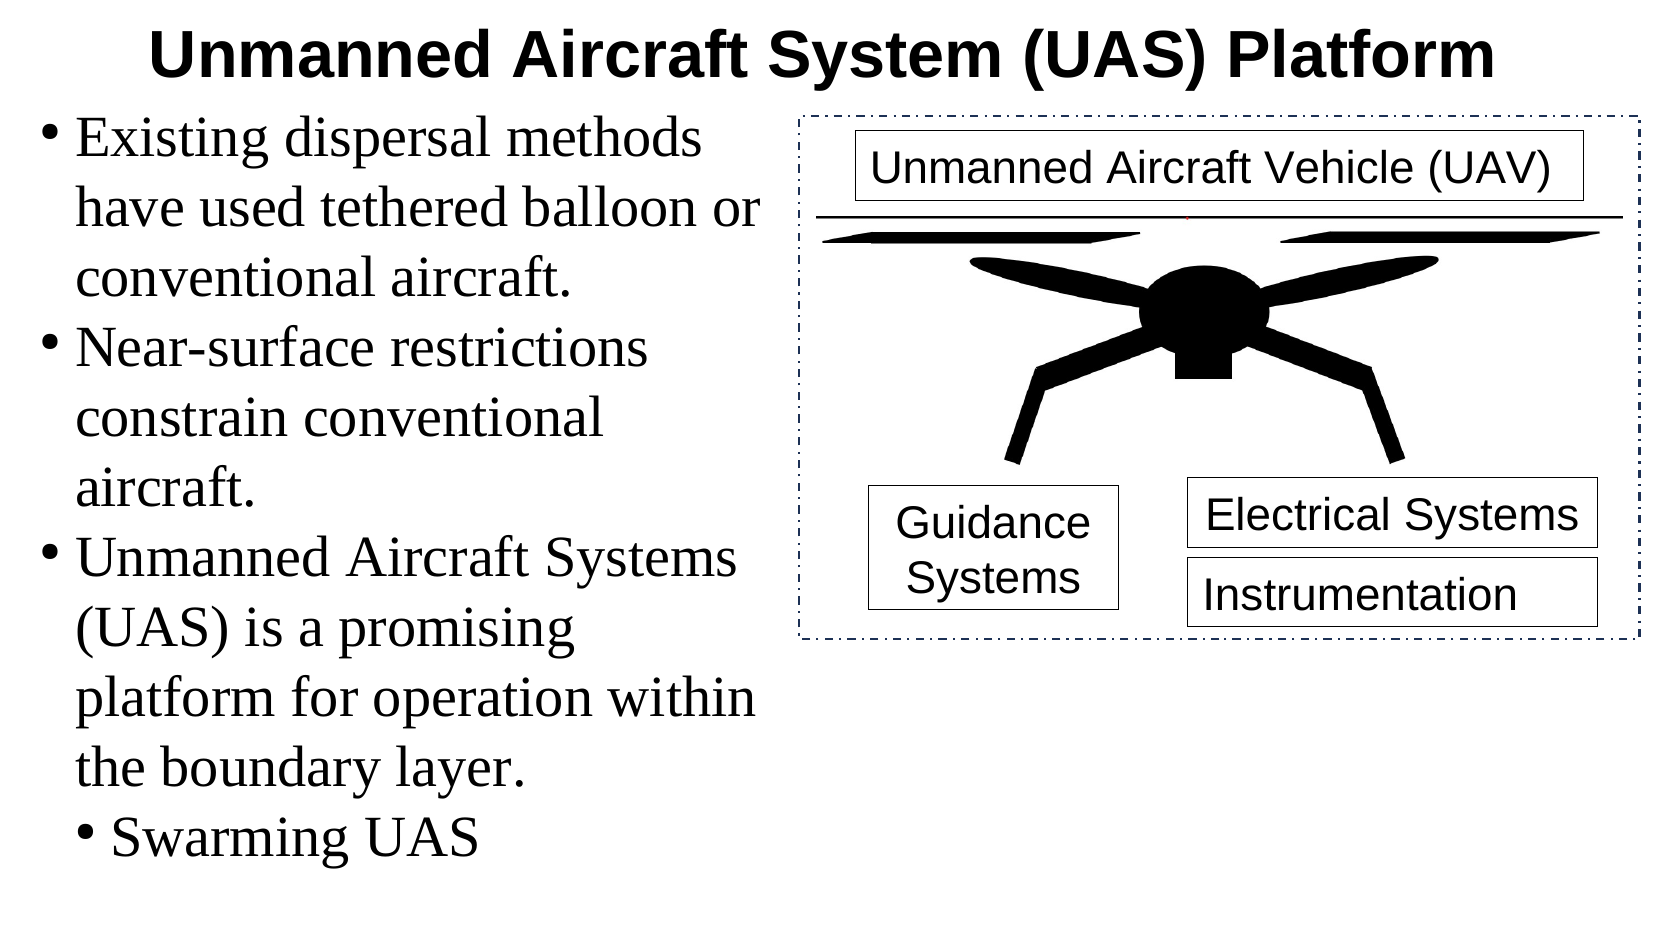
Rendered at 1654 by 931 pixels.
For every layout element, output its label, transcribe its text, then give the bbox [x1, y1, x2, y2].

title Unmanned Aircraft System (UAS) Platform [0, 0, 1651, 101]
text_box Electrical Systems [1187, 477, 1598, 548]
text_box Instrumentation [1187, 557, 1598, 627]
text_box Existing dispersal methods have used tethered balloon or conventional aircraft. Near-surface restrictions constrain conventional aircraft. Unmanned Aircraft Systems (UAS) is a promising platform for operation within the boundary layer. Swarming UAS [21, 90, 780, 931]
text_box Guidance Systems [868, 485, 1119, 610]
picture [816, 216, 1623, 478]
text_box Unmanned Aircraft Vehicle (UAV) [855, 130, 1584, 201]
